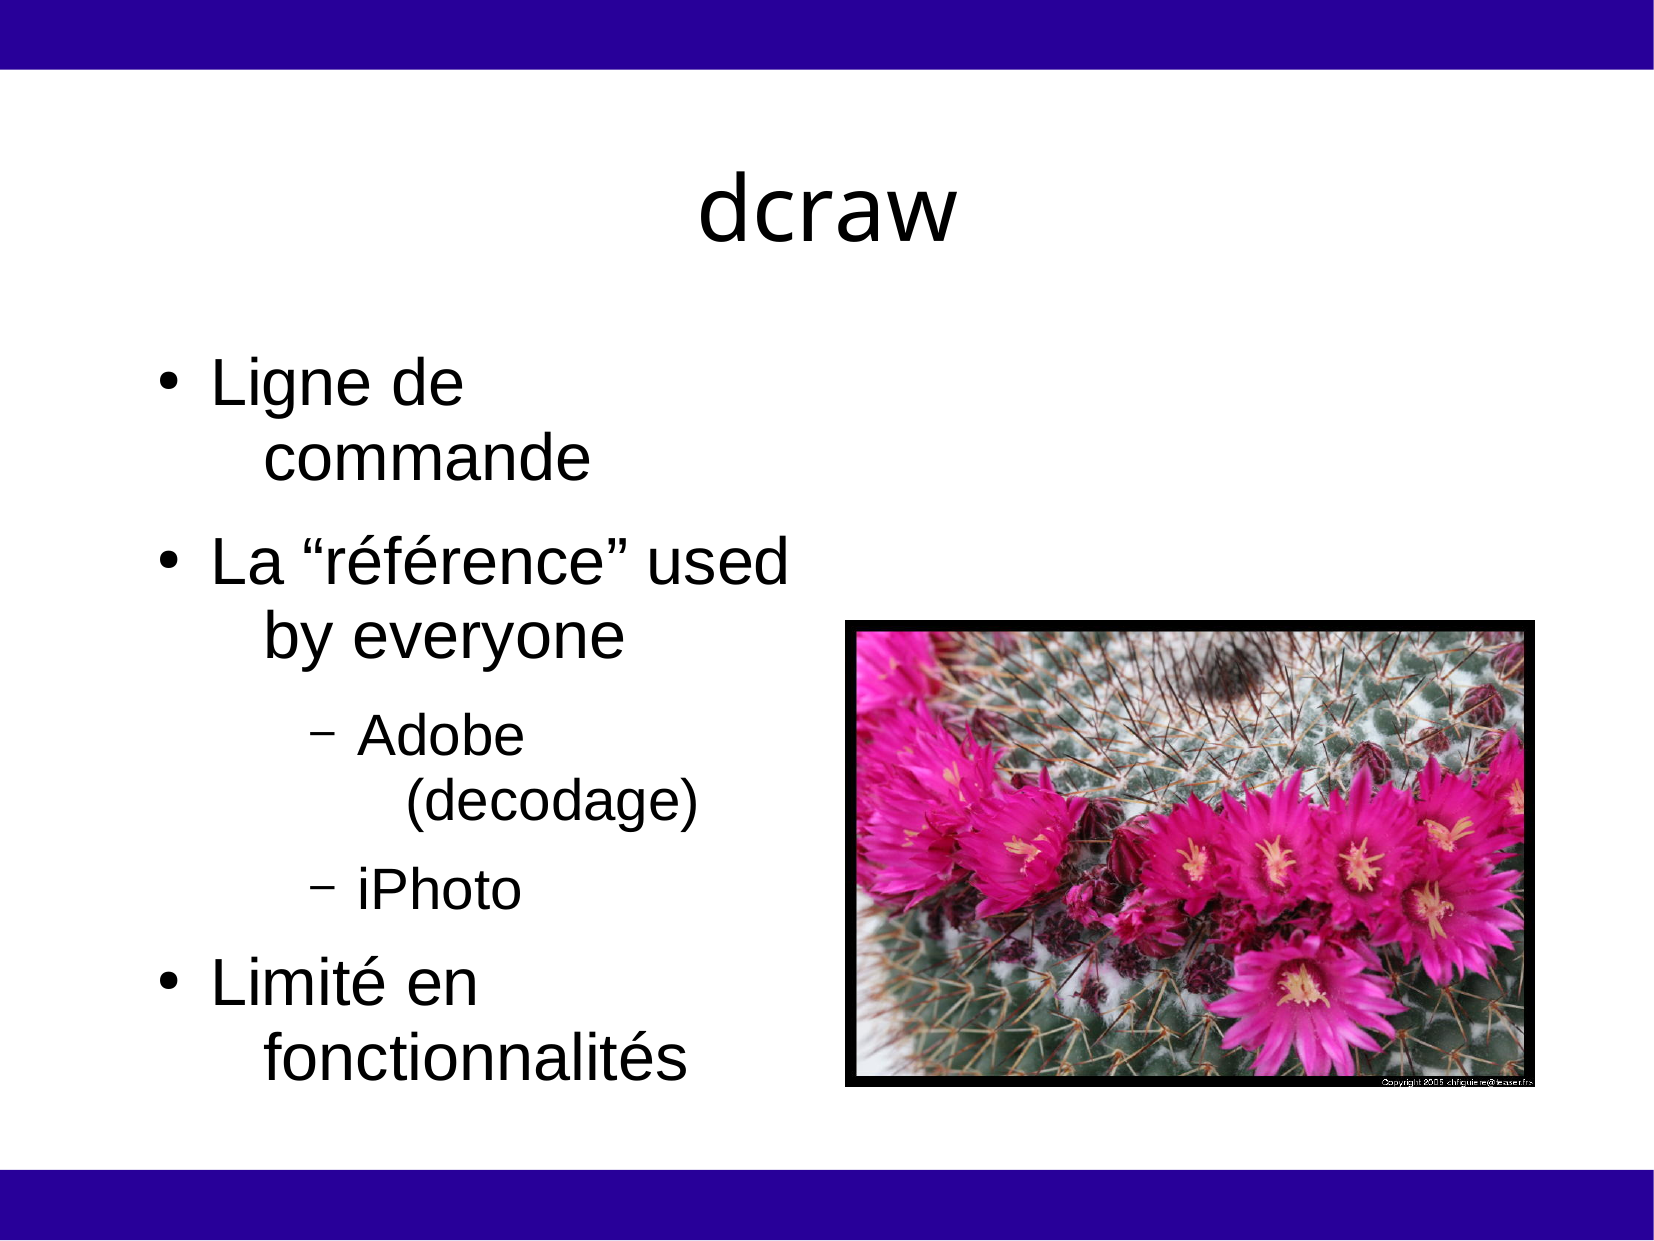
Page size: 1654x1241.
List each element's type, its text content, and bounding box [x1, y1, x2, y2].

picture [845, 620, 1535, 1087]
list Ligne de commande La “référence” used by everyone Adobe (decodage) iPhoto Limité en fonctionnalités [121, 344, 811, 1127]
title dcraw [121, 102, 1534, 311]
